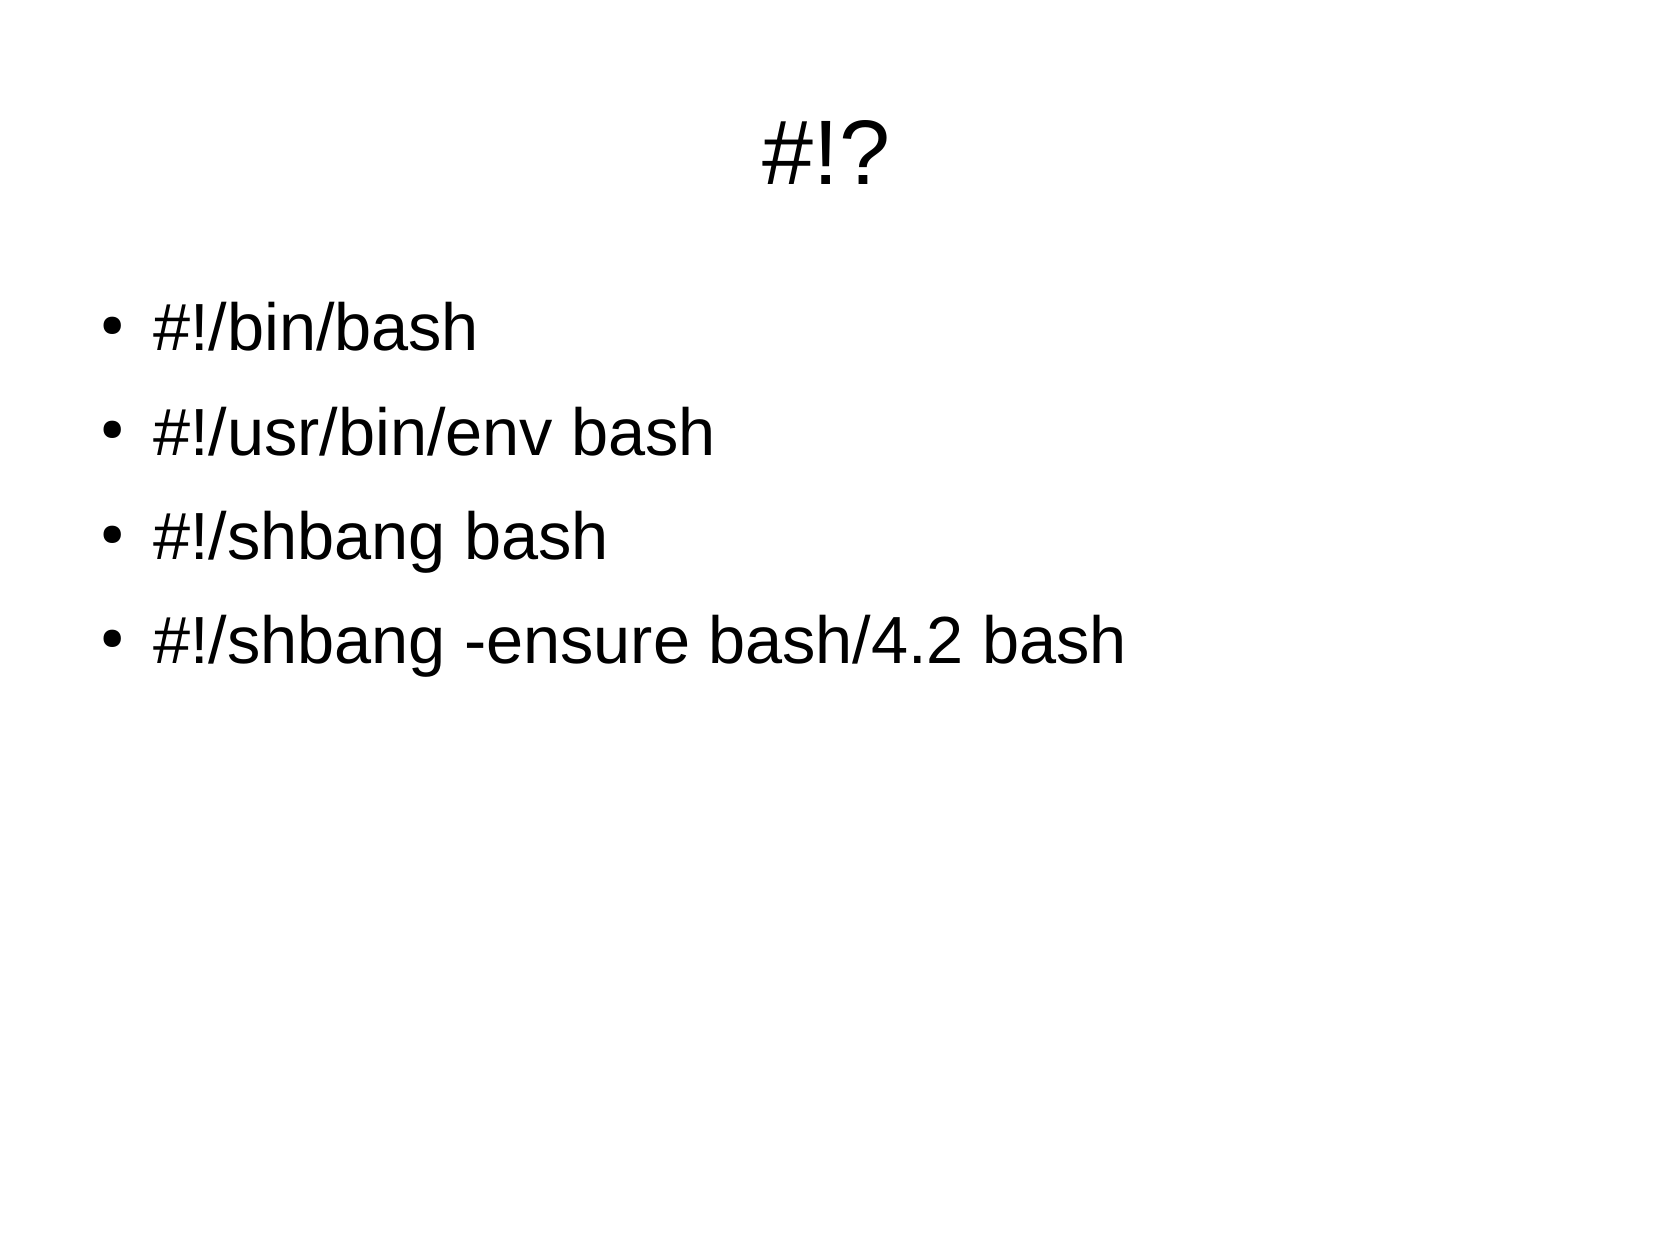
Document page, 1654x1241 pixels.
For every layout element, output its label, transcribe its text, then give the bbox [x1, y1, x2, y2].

list #!/bin/bash #!/usr/bin/env bash #!/shbang bash #!/shbang -ensure bash/4.2 bash [82, 290, 1571, 1010]
title #!? [82, 49, 1571, 257]
